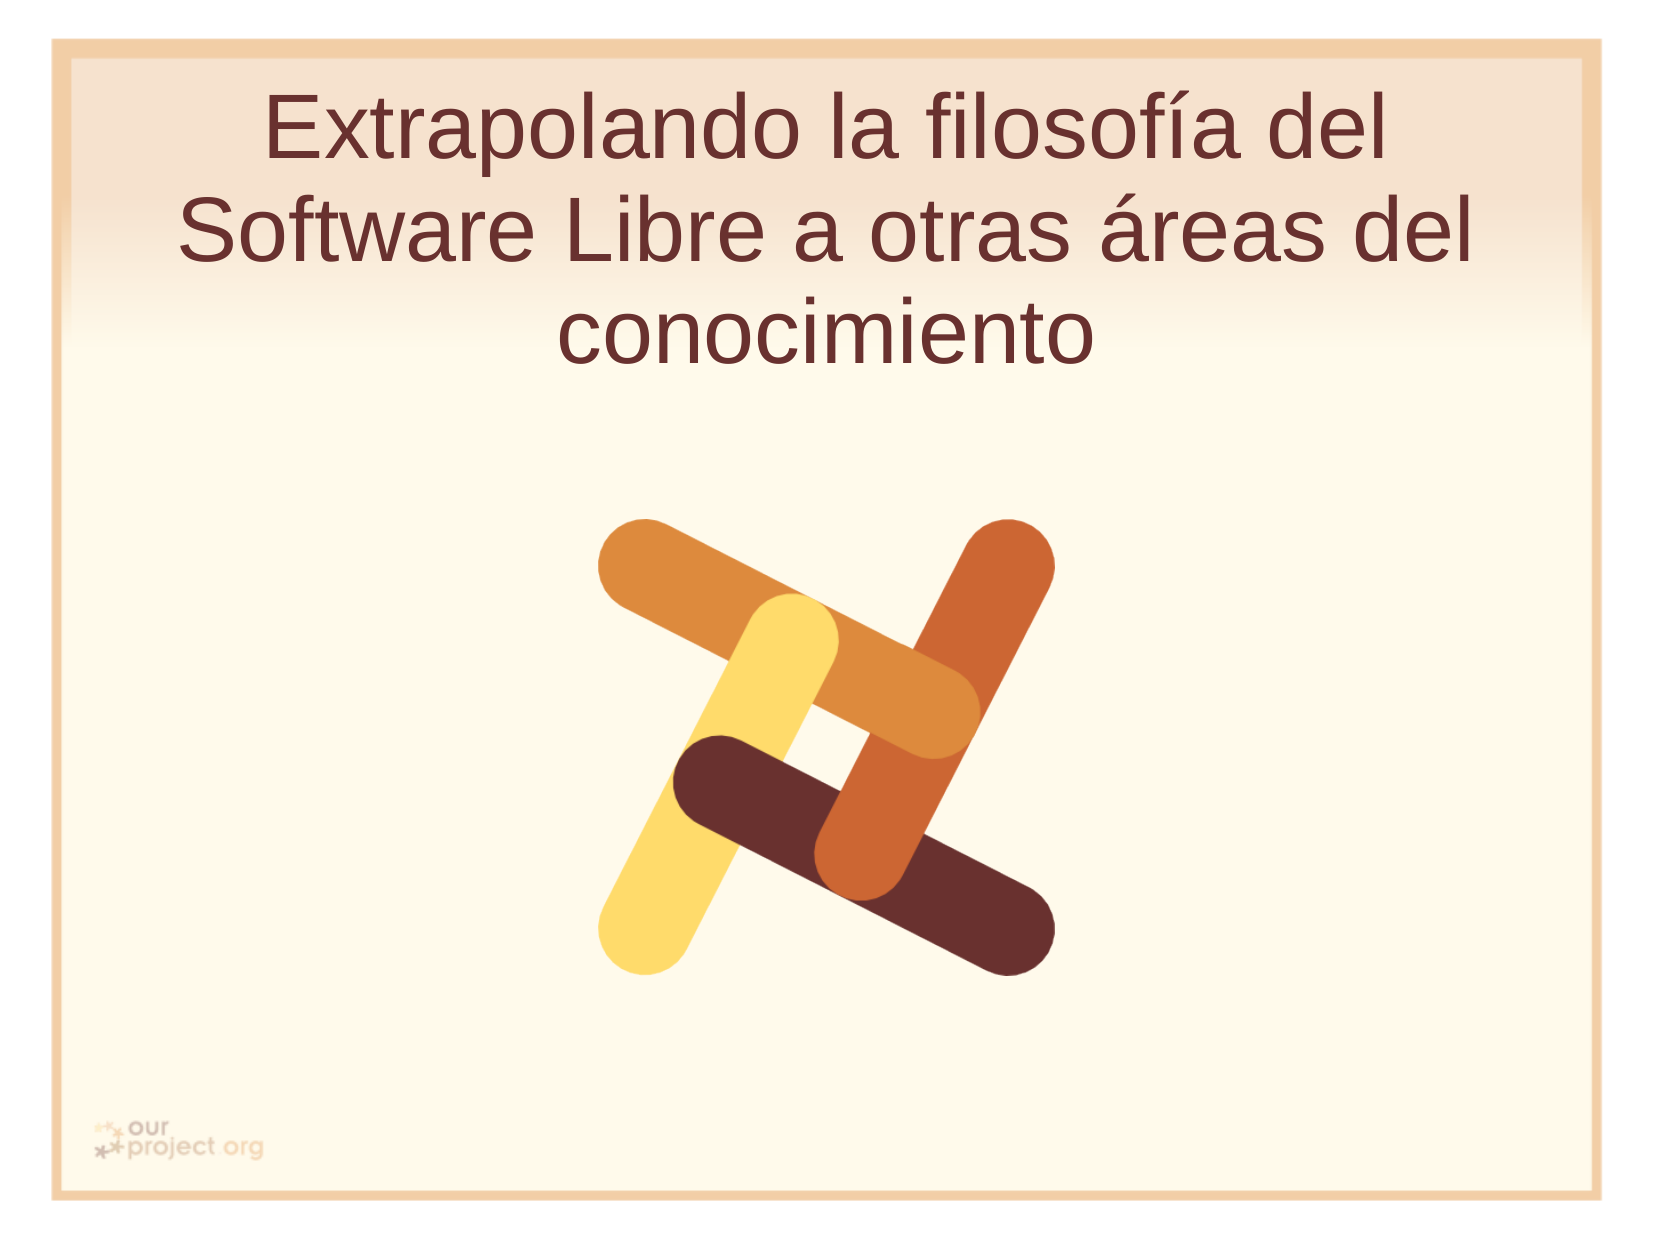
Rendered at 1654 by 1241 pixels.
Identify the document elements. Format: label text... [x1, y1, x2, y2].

picture [0, 0, 1654, 1241]
title Extrapolando la filosofía del Software Libre a otras áreas del conocimiento [82, 59, 1571, 401]
